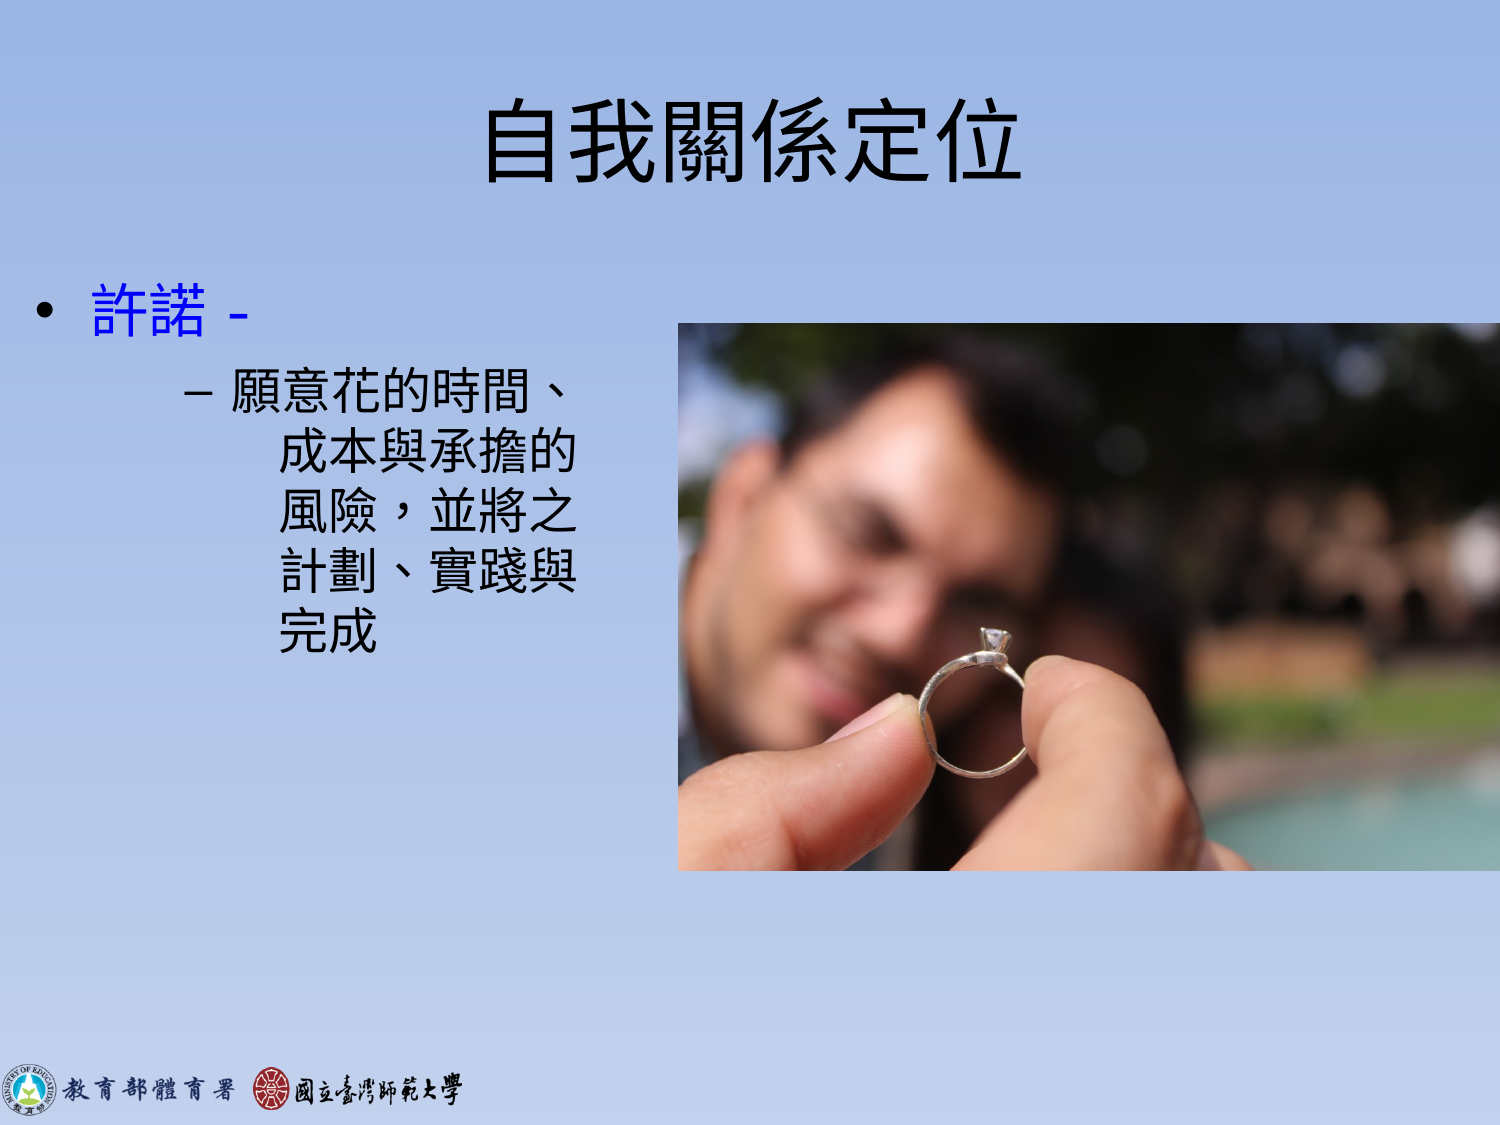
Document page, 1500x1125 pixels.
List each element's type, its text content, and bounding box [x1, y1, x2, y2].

list 許諾- 願意花的時間、成本與承擔的風險，並將之計劃、實踐與完成 [19, 267, 623, 1010]
title 自我關係定位 [75, 45, 1426, 233]
picture [678, 323, 1500, 872]
